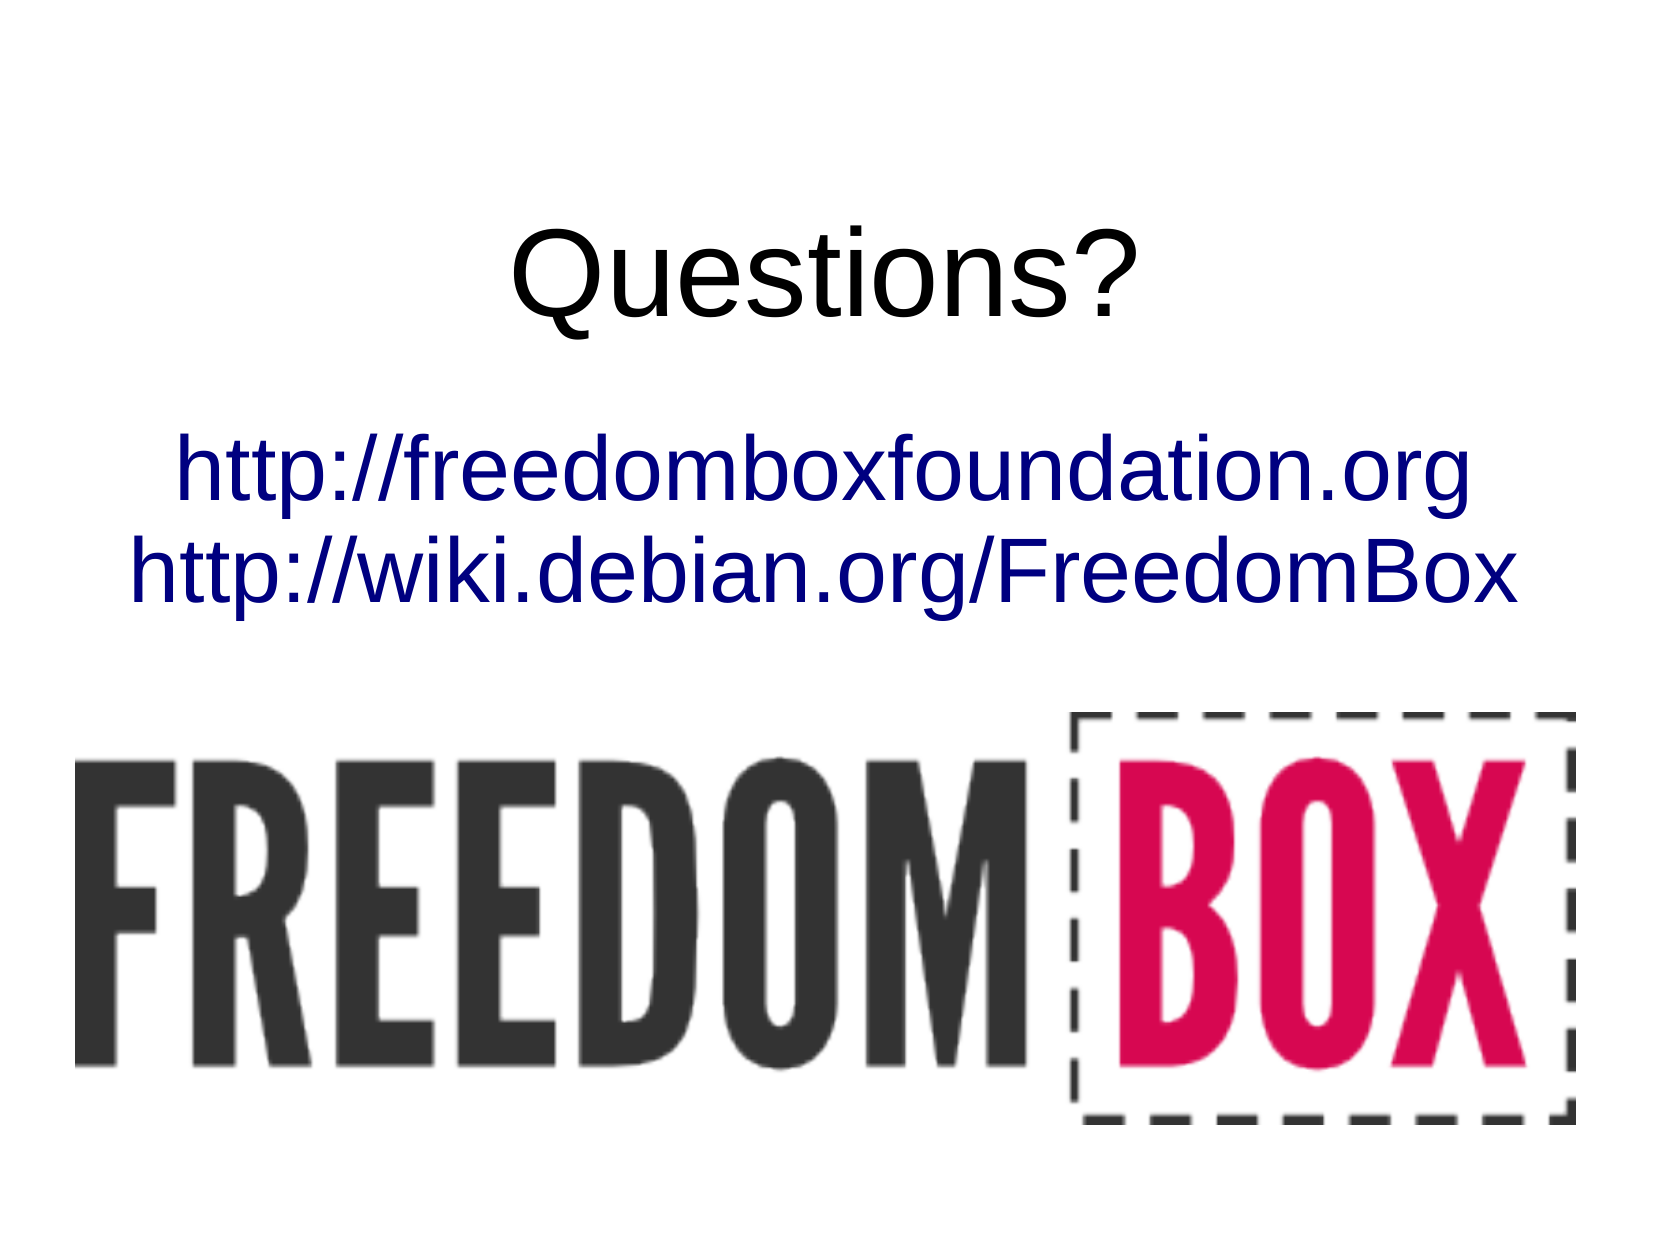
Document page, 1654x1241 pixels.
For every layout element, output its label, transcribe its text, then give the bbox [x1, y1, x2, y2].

subtitle Questions? http://freedomboxfoundation.org http://wiki.debian.org/FreedomBox [75, 112, 1576, 712]
picture [75, 712, 1576, 1126]
